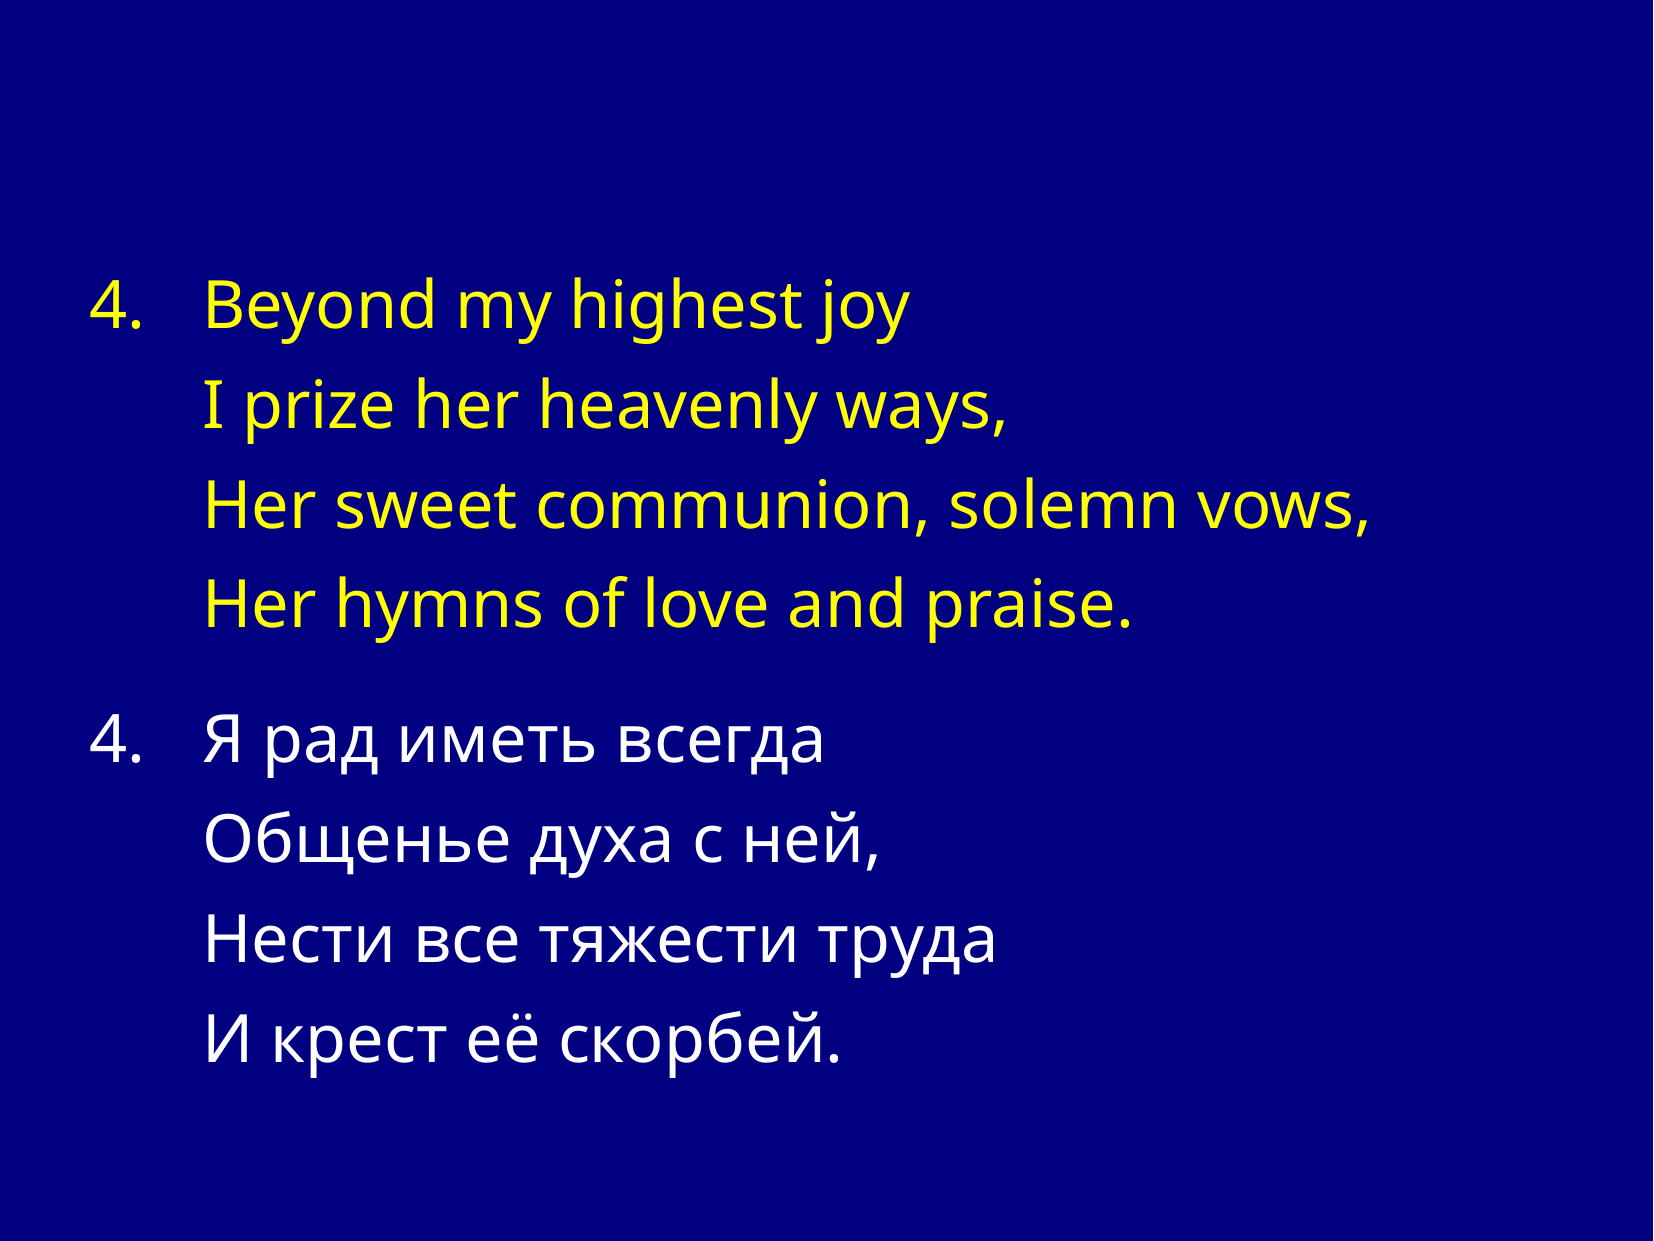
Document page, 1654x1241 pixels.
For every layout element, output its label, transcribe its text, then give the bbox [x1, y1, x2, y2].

text_box 4. Beyond my highest joy I prize her heavenly ways, Her sweet communion, solemn vows, Her hymns of love and praise. [75, 150, 1576, 638]
text_box 4. Я рад иметь всегда Общенье духа с ней, Нести все тяжести труда И крест её скорбей. [75, 675, 1576, 1163]
